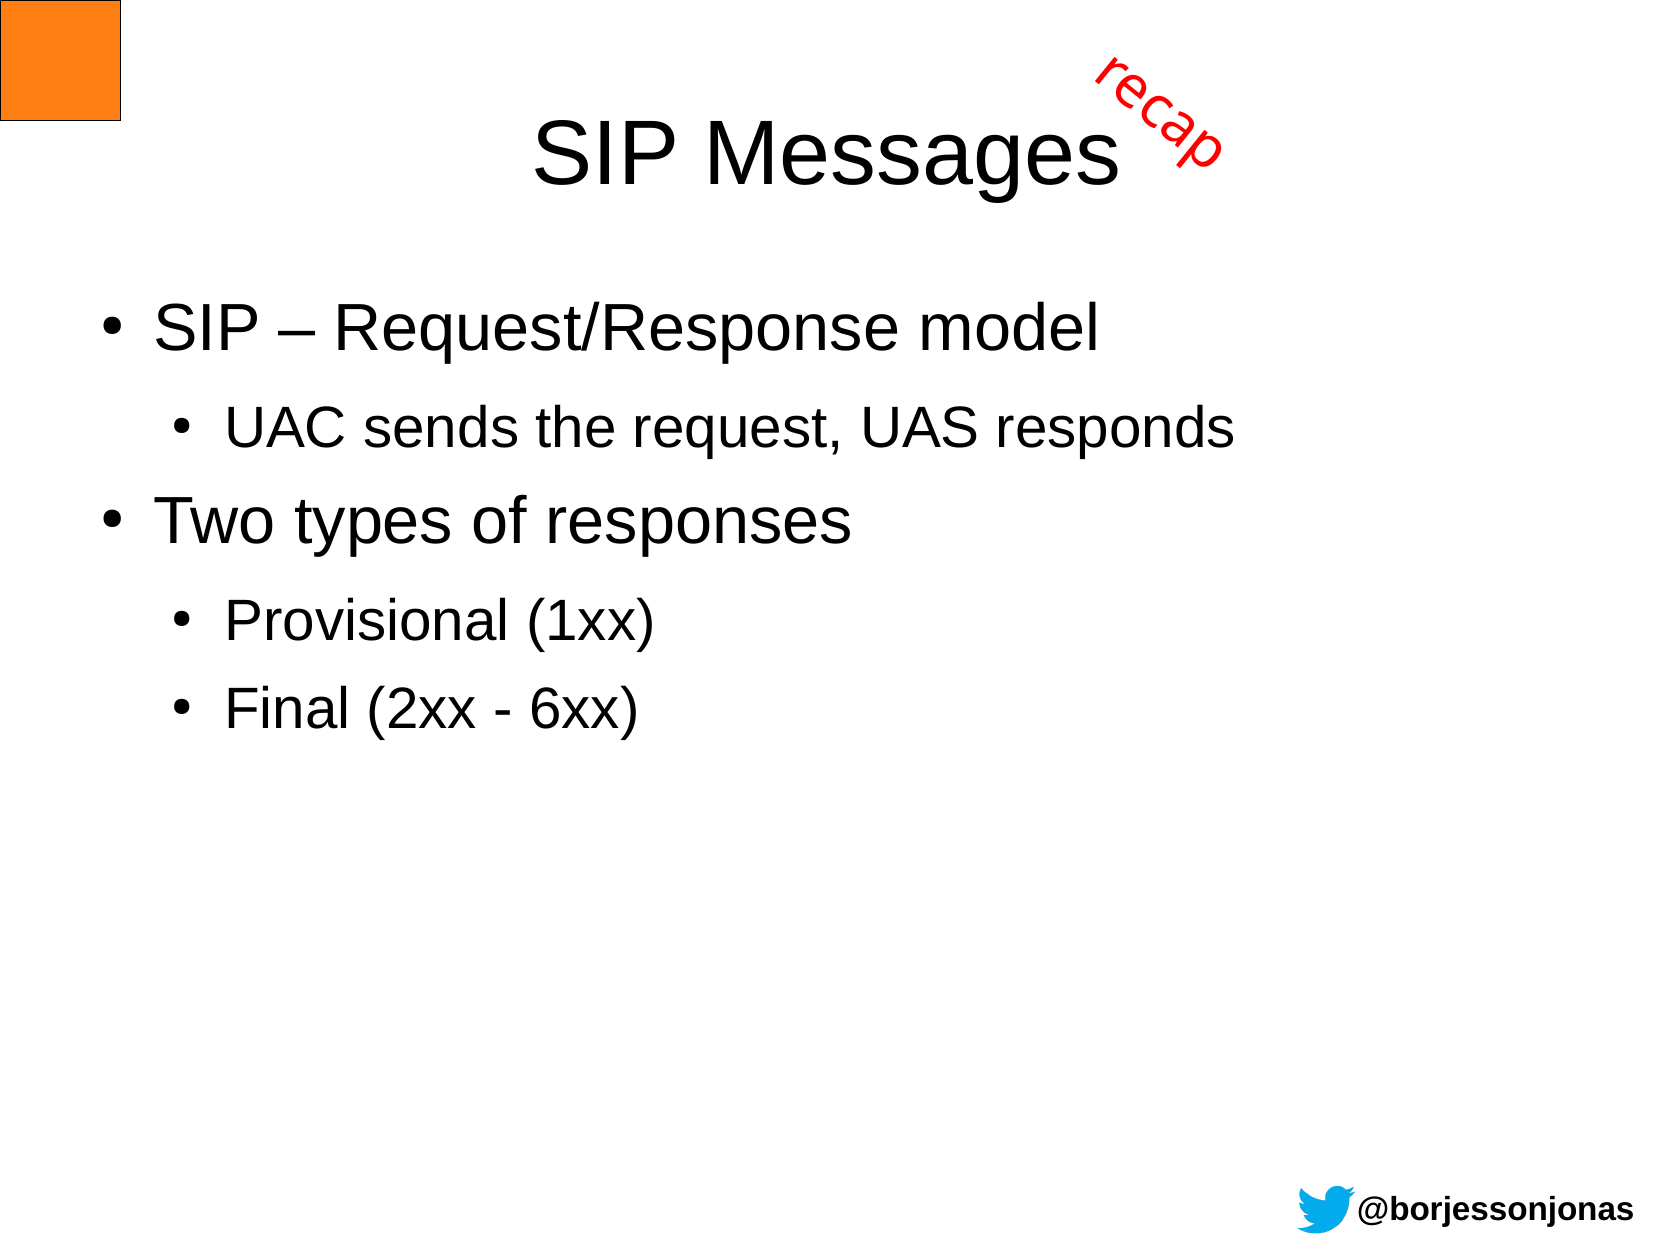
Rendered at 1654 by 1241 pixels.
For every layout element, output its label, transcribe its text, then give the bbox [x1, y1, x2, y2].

title SIP Messages [82, 49, 1571, 257]
text_box recap [1055, 15, 1280, 226]
list SIP – Request/Response model UAC sends the request, UAS responds Two types of responses Provisional (1xx) Final (2xx - 6xx) [82, 290, 1571, 1109]
picture [1277, 1160, 1375, 1241]
